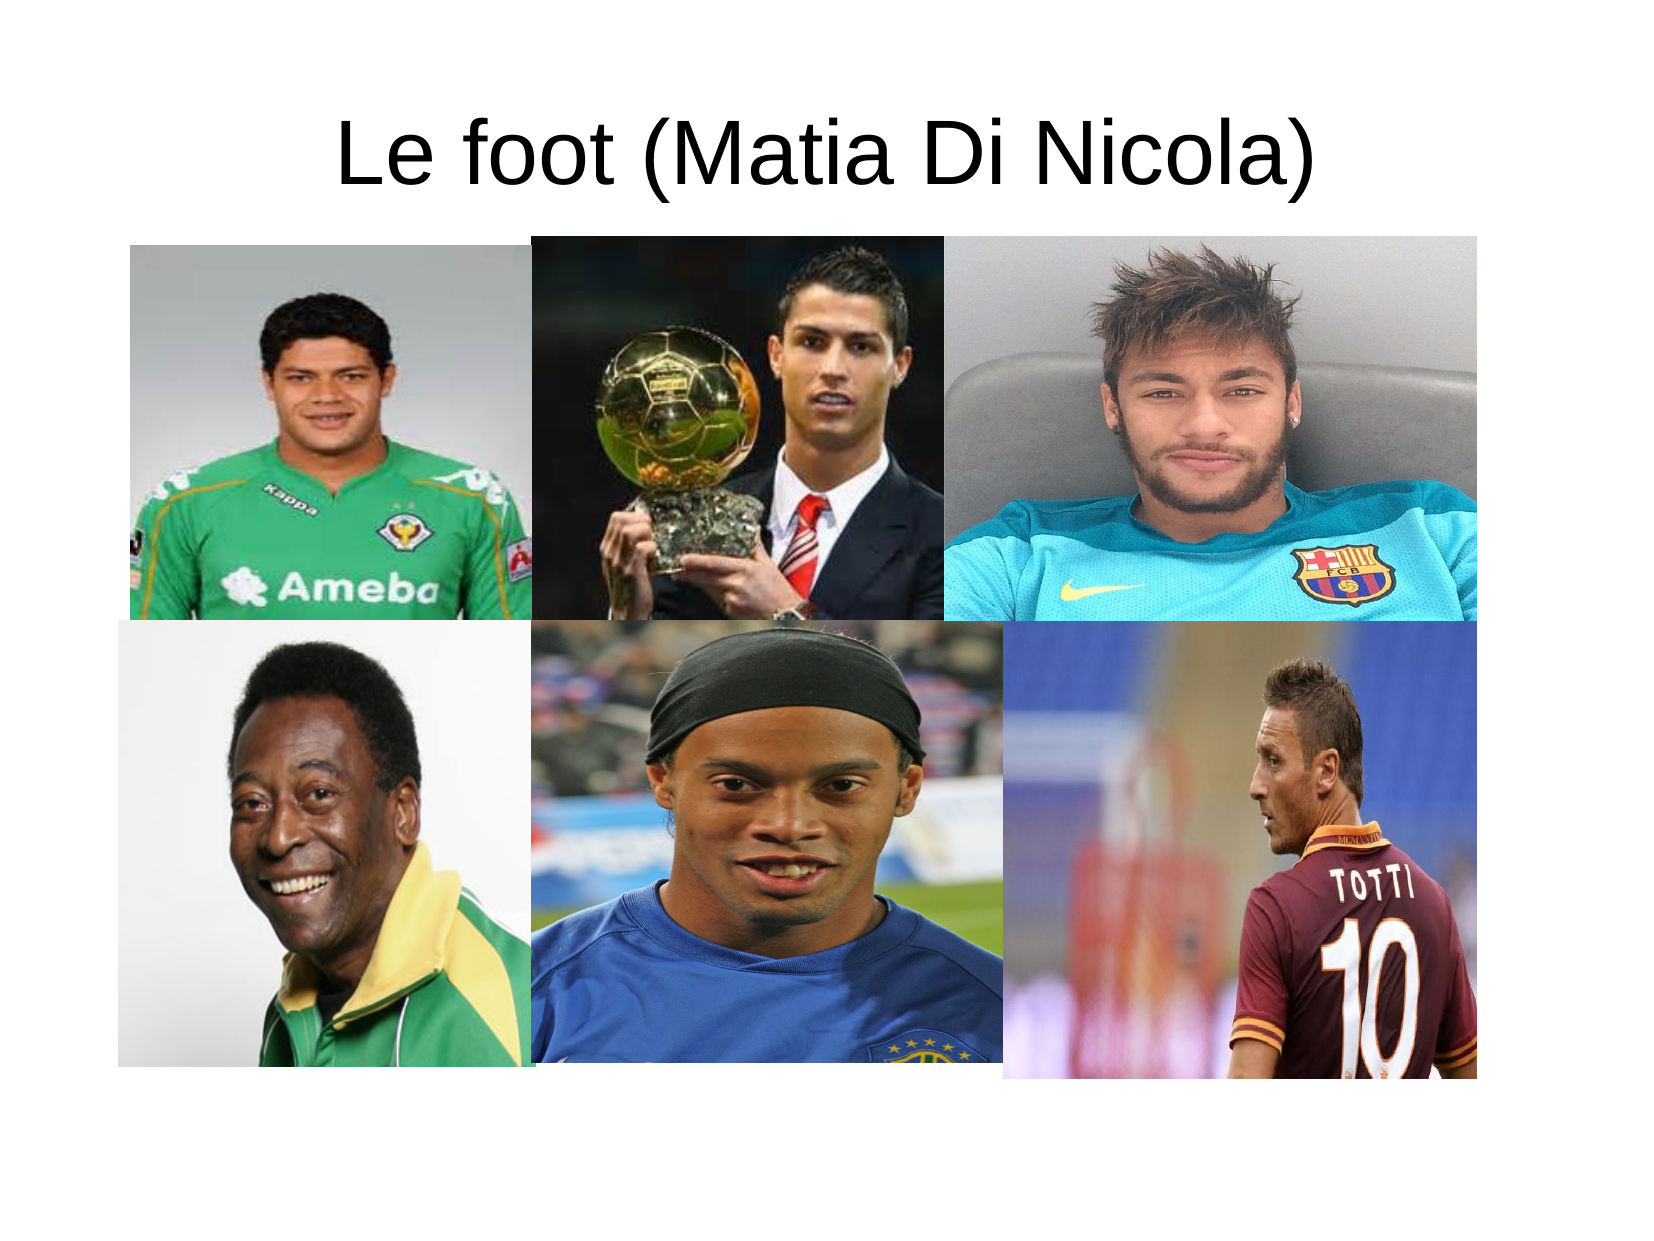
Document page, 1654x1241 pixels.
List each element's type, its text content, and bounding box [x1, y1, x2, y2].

picture [118, 236, 1477, 1079]
title Le foot (Matia Di Nicola) [82, 49, 1571, 257]
